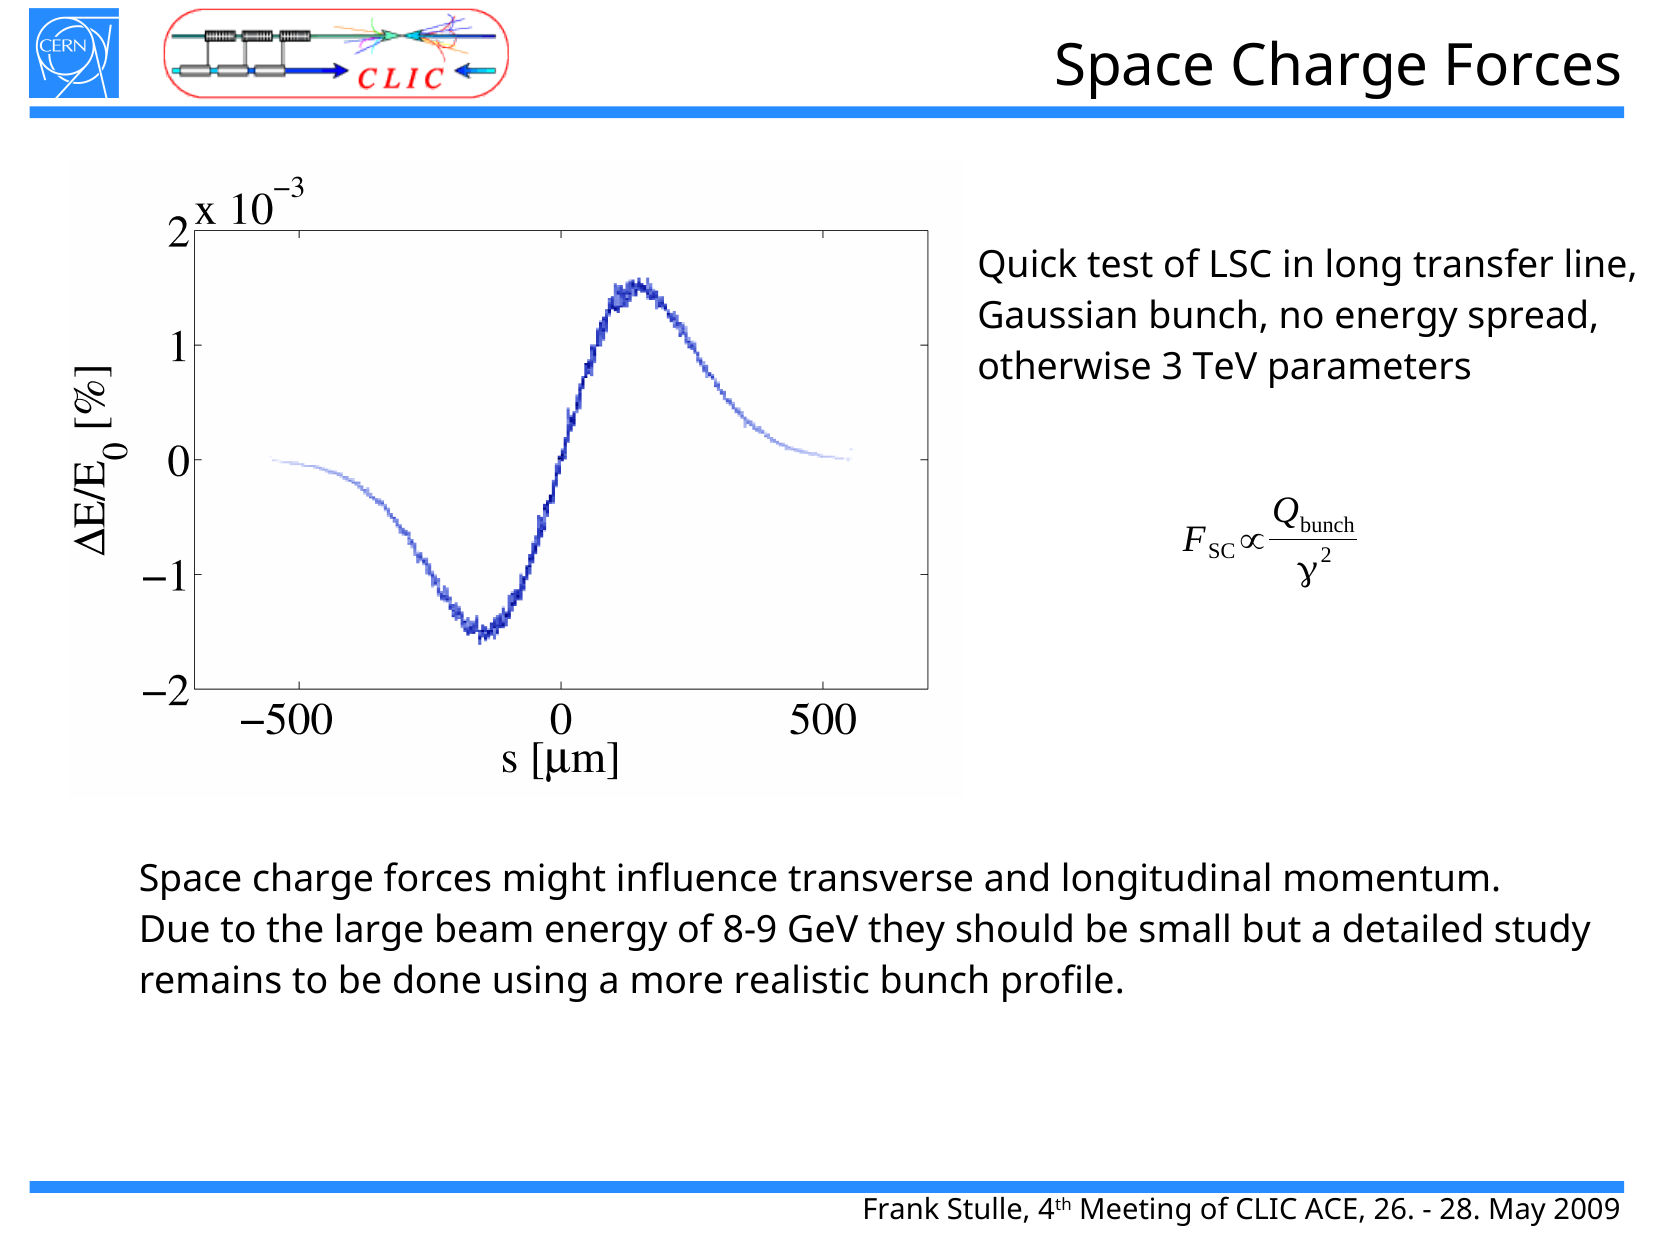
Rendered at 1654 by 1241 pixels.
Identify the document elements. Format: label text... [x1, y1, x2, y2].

picture [69, 159, 963, 798]
chart [1175, 490, 1366, 594]
text_box Quick test of LSC in long transfer line, Gaussian bunch, no energy spread, otherwise 3 TeV parameters [962, 230, 1630, 381]
text_box Space charge forces might influence transverse and longitudinal momentum. Due to the large beam energy of 8-9 GeV they should be small but a detailed study remains to be done using a more realistic bunch profile. [124, 844, 1527, 996]
picture [159, 4, 210, 106]
title Space Charge Forces [210, 3, 1623, 123]
picture [29, 8, 119, 98]
